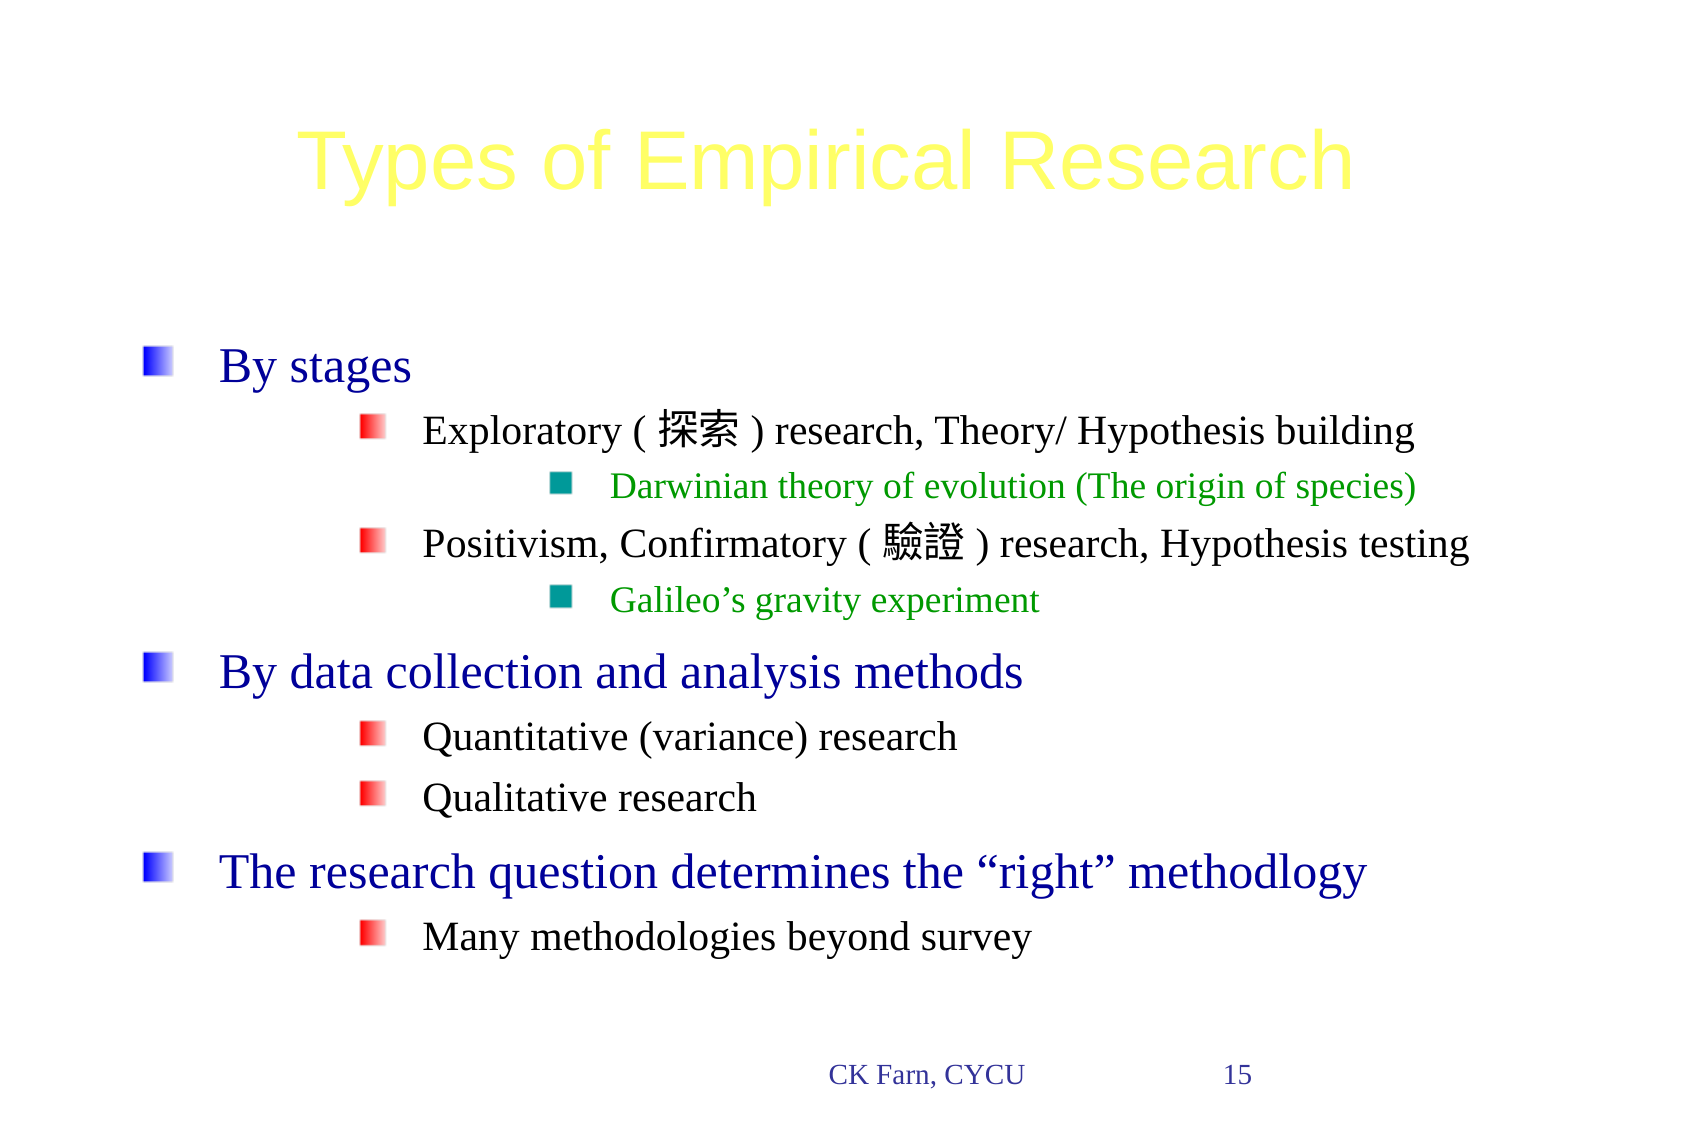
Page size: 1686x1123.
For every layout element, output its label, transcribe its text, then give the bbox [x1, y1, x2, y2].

title Types of Empirical Research [280, 62, 1560, 250]
slide_number 4 [1207, 1048, 1560, 1123]
list By stages Exploratory (探索) research, Theory/ Hypothesis building Darwinian theory of evolution (The origin of species) Positivism, Confirmatory (驗證) research, Hypothesis testing Galileo’s gravity experiment By data collection and analysis methods Quantitative (variance) research Qualitative research The research question determines the “right” methodlogy Many methodologies beyond survey [126, 324, 1560, 999]
footer CK Farn, CYCU [660, 1048, 1194, 1123]
